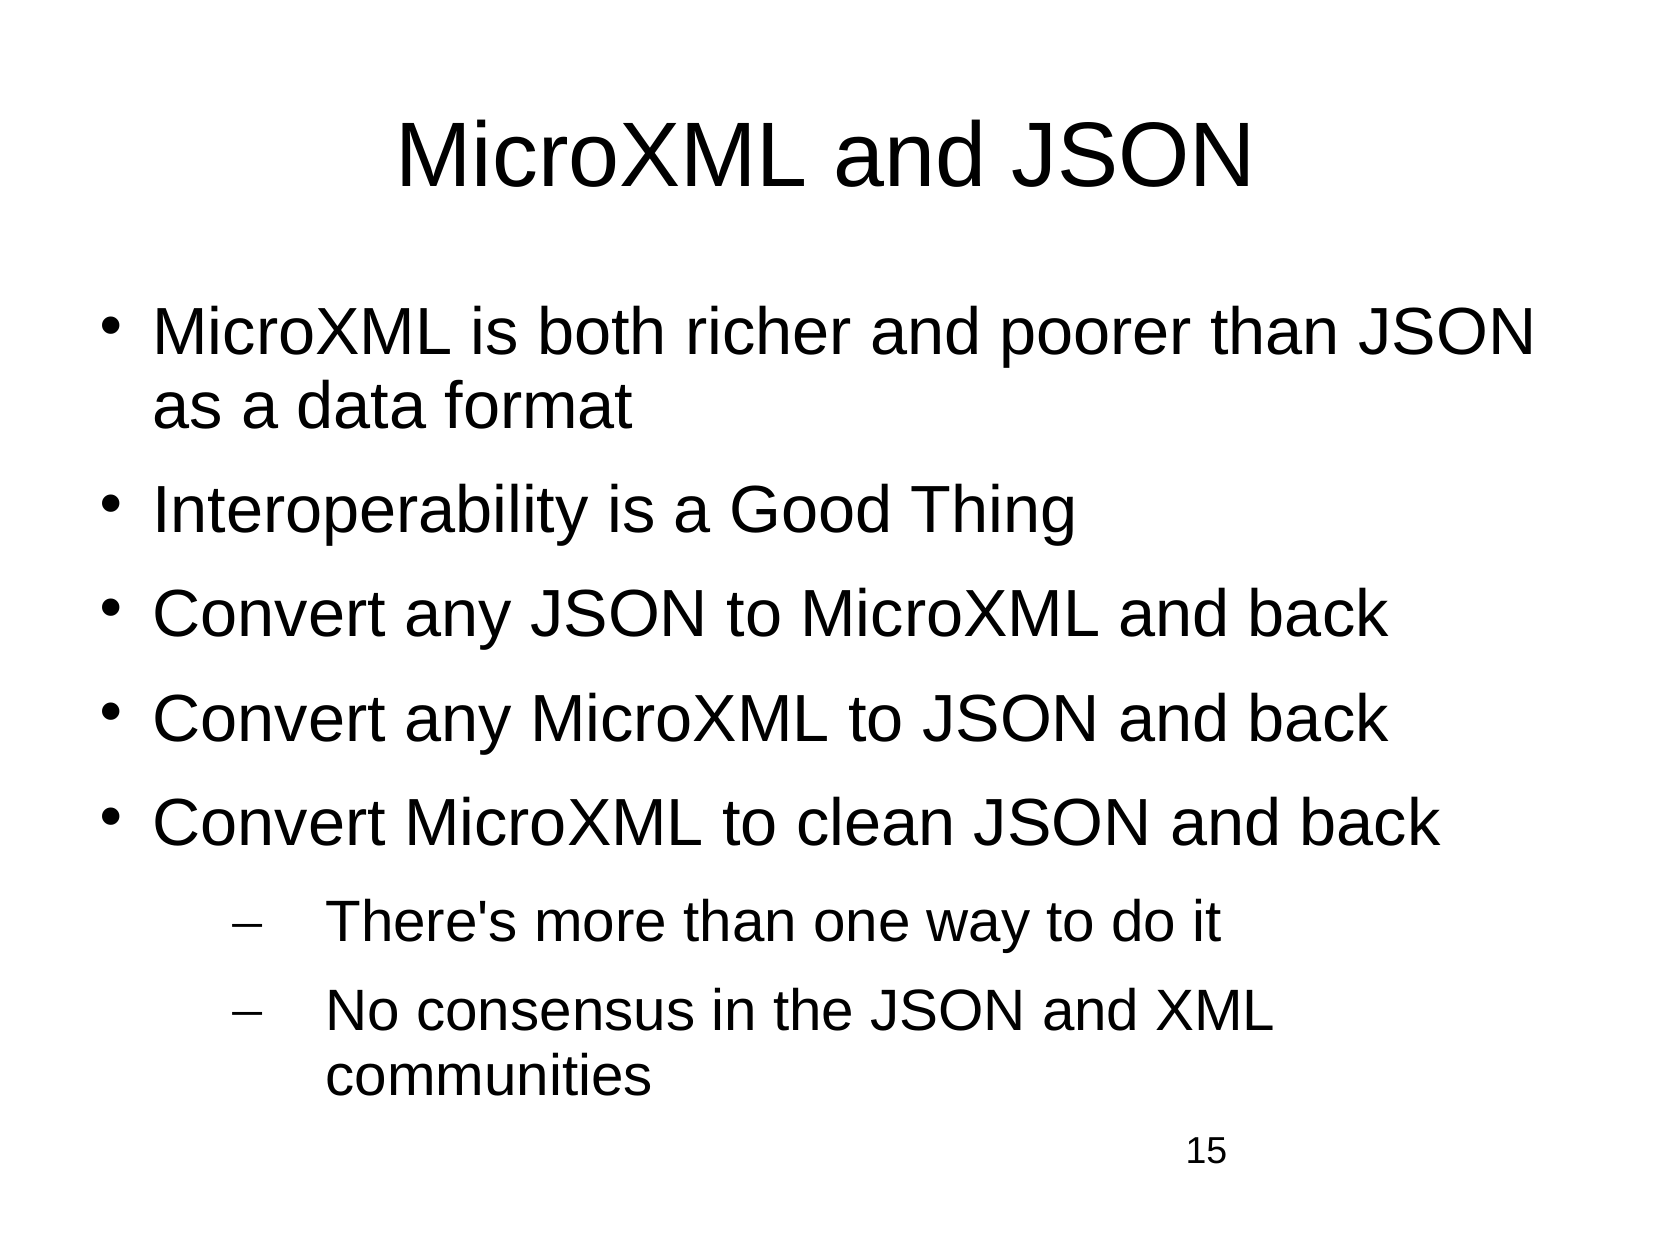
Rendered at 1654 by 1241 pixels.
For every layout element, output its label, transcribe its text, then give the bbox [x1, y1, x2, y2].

title MicroXML and JSON [82, 56, 1571, 249]
list MicroXML is both richer and poorer than JSON as a data format Interoperability is a Good Thing Convert any JSON to MicroXML and back Convert any MicroXML to JSON and back Convert MicroXML to clean JSON and back There's more than one way to do it No consensus in the JSON and XML communities [82, 290, 1571, 1111]
